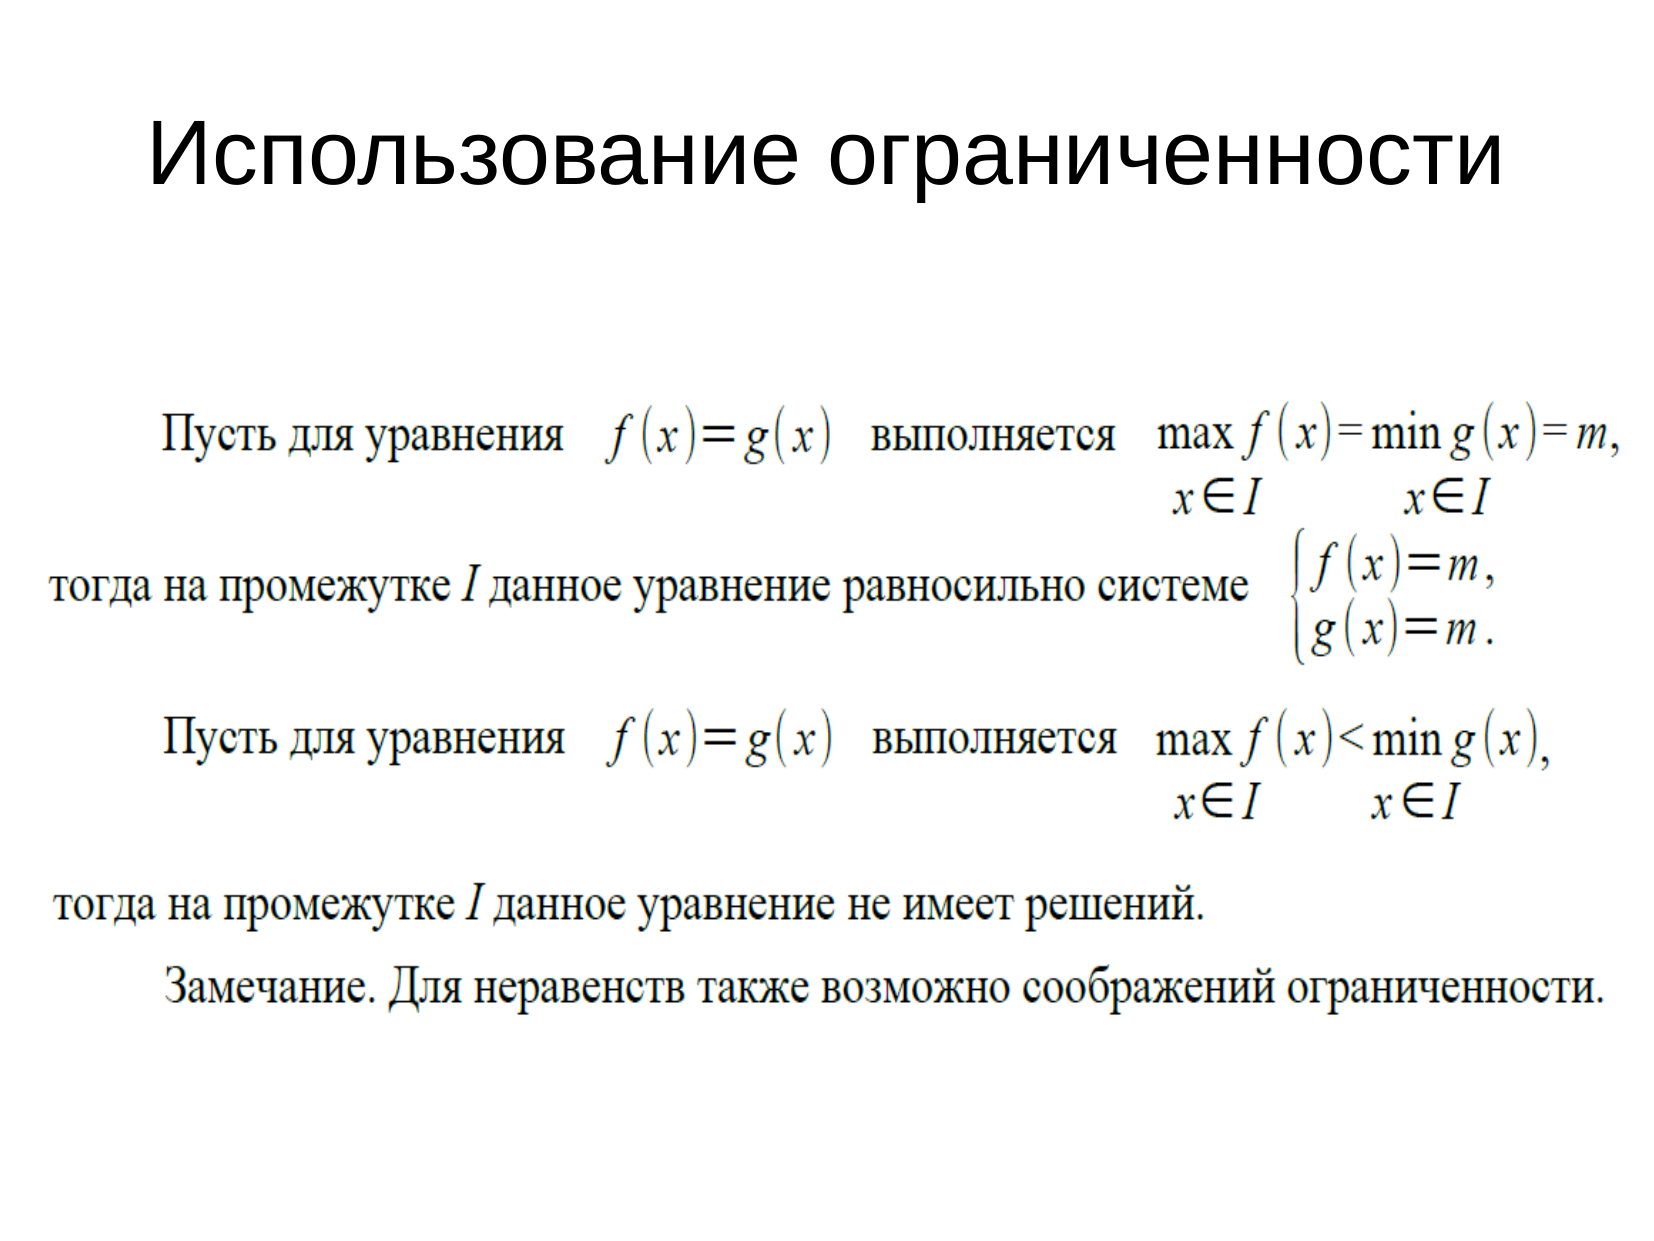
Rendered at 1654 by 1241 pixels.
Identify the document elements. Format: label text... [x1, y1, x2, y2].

picture [29, 383, 1625, 1034]
title Использование ограниченности [82, 49, 1571, 257]
